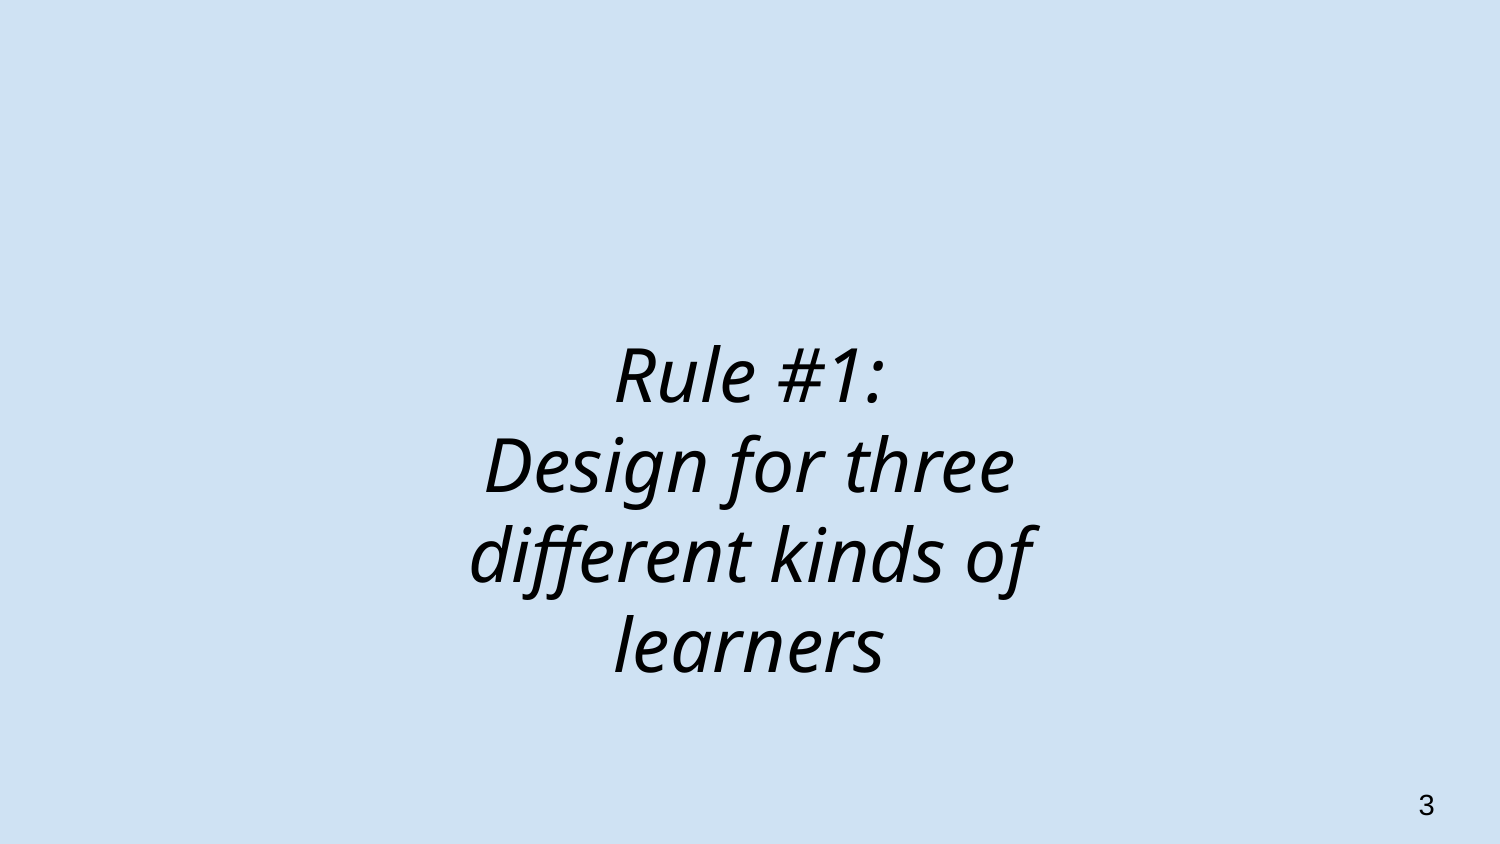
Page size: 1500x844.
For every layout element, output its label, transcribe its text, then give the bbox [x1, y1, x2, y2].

text_box Rule #1: Design for three different kinds of learners [348, 312, 1152, 613]
